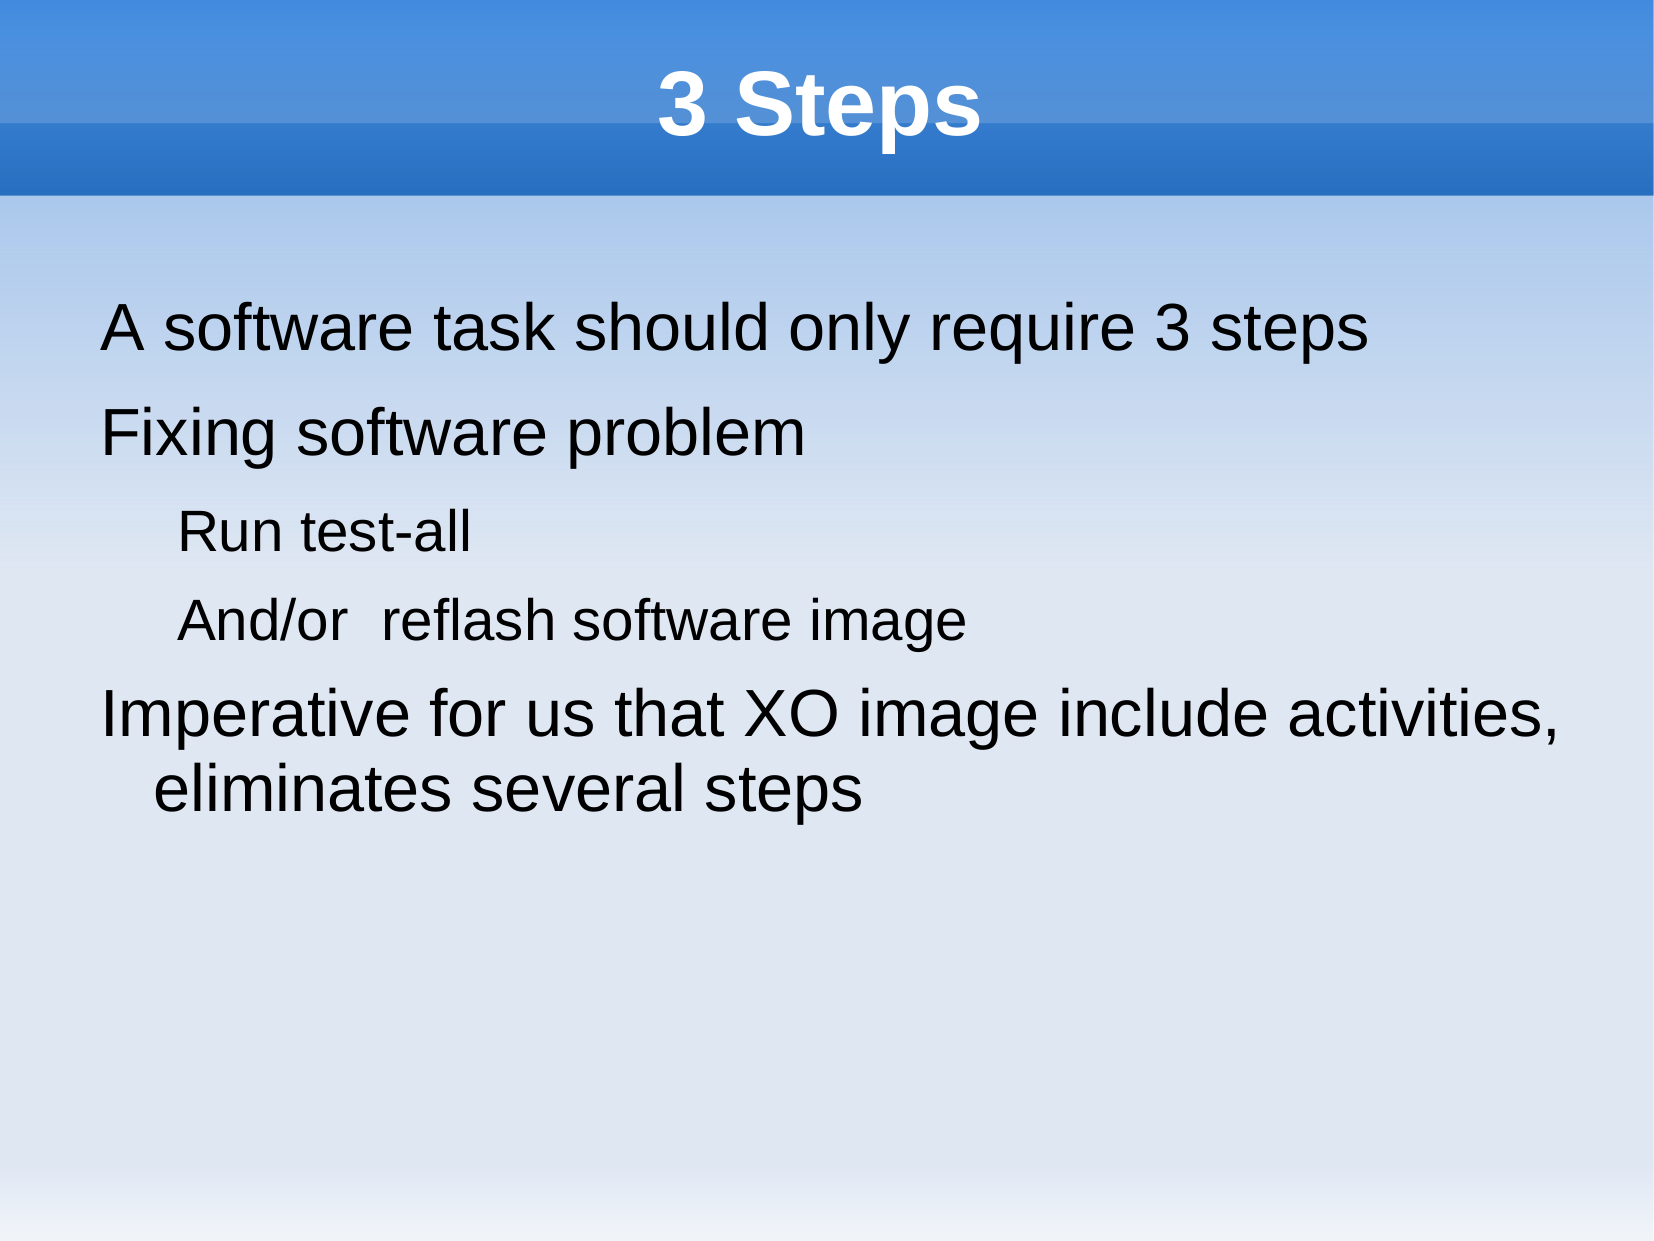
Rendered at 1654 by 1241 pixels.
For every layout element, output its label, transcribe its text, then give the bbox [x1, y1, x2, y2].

list A software task should only require 3 steps Fixing software problem Run test-all And/or reflash software image Imperative for us that XO image include activities, eliminates several steps [82, 290, 1571, 1094]
title 3 Steps [76, 7, 1565, 200]
picture [0, 0, 1654, 1241]
